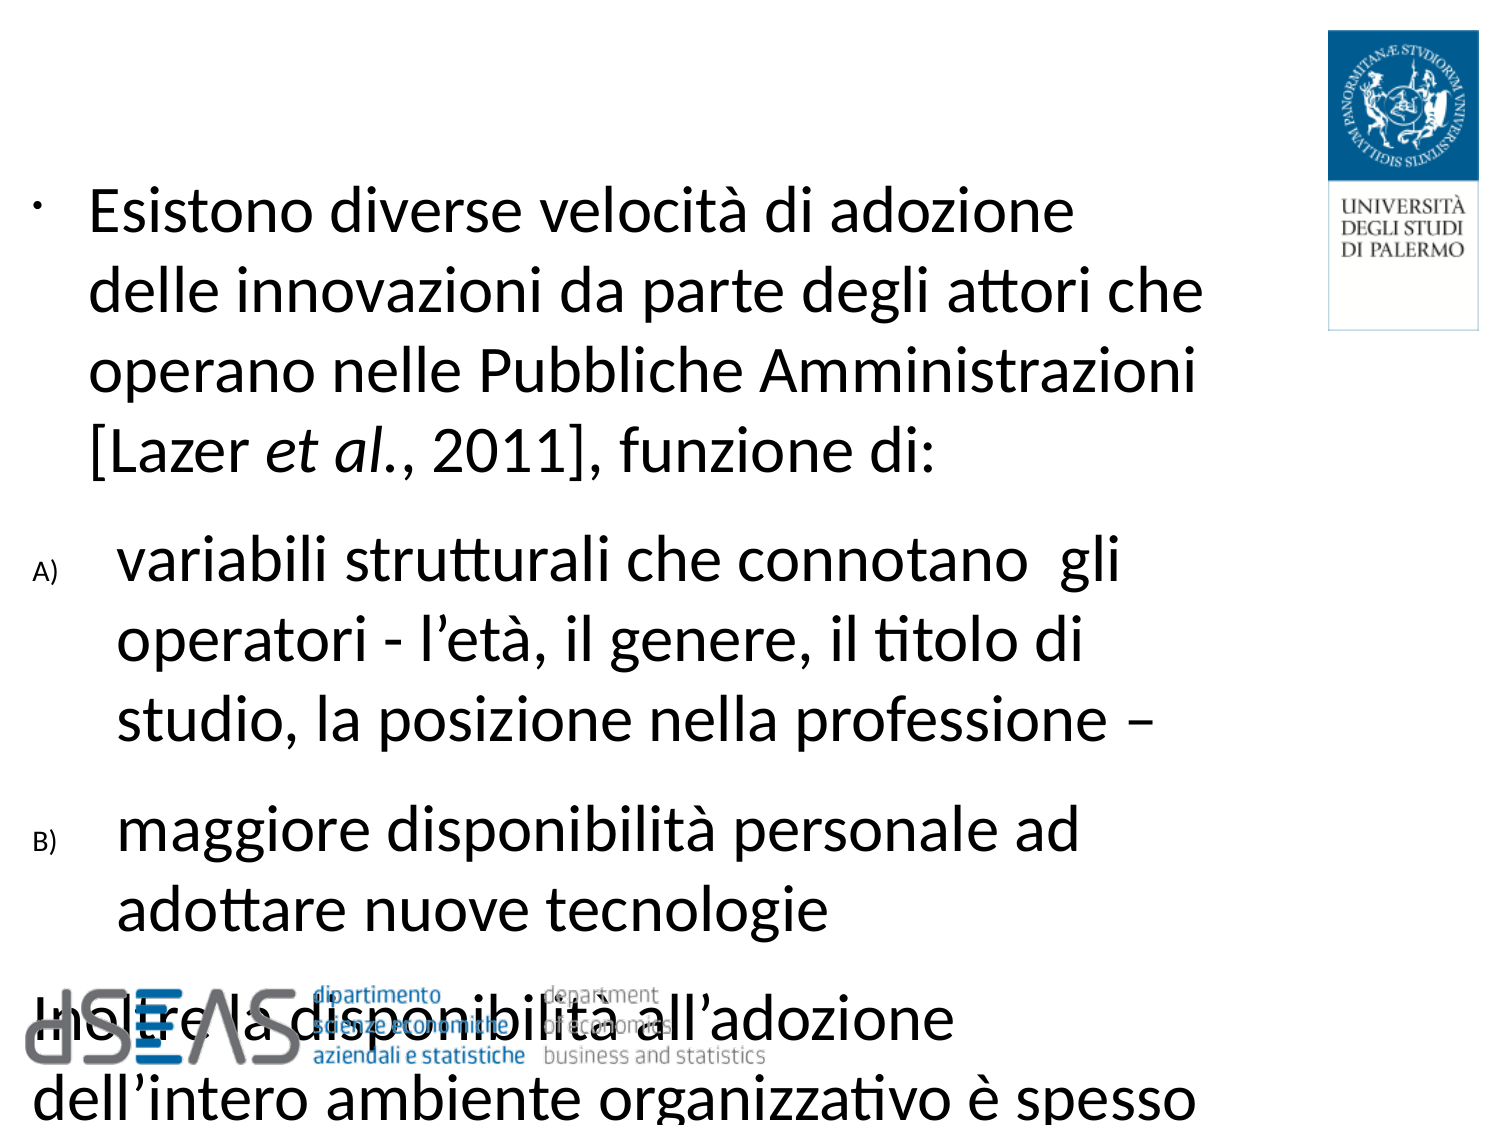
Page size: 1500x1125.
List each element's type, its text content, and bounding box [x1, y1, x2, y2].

picture [1328, 30, 1479, 331]
list Esistono diverse velocità di adozione delle innovazioni da parte degli attori che operano nelle Pubbliche Amministrazioni [Lazer et al., 2011], funzione di: variabili strutturali che connotano gli operatori - l’età, il genere, il titolo di studio, la posizione nella professione – maggiore disponibilità personale ad adottare nuove tecnologie Inoltre la disponibilità all’adozione dell’intero ambiente organizzativo è spesso funzione di vincoli regolativi - l’obbligo direttivo, ad esempio; vincoli di funzionamento, determinati dall’impossibilità del mancato utilizzo, pena l’interruzione di una fase del processo produttivo; vincoli di “efficienza comparata” - il mancato utilizzo riduce l’efficienza organizzativa al punto da determinare un aumento dei costi di gestione oltre che la riduzione dell’efficienza stessa; vincoli culturali - l’organizzazione opera in un ambiente nel quale l’adozione di innovazioni costituisce un tratto “identitario” che caratterizza quella stessa organizzazione; [17, 158, 1223, 1071]
picture [3, 892, 795, 1125]
